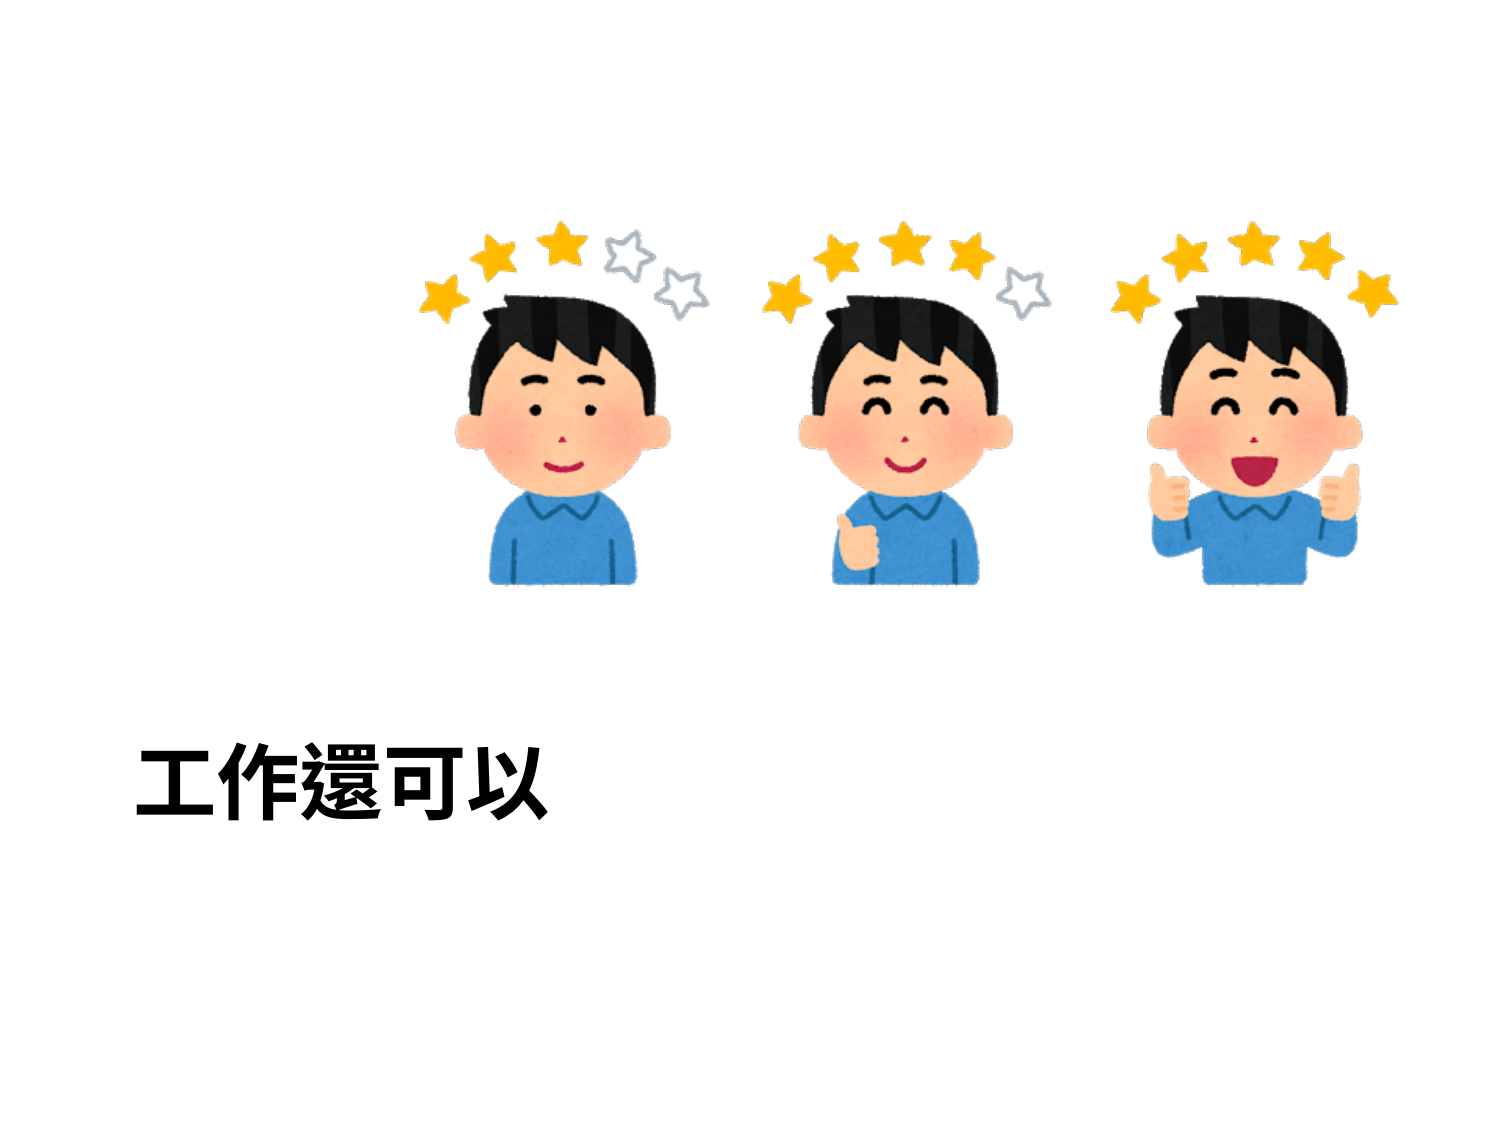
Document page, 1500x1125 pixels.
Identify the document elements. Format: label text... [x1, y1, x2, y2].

picture [1099, 208, 1414, 599]
picture [750, 208, 1064, 599]
picture [407, 208, 722, 599]
title 工作還可以 [118, 722, 1394, 947]
